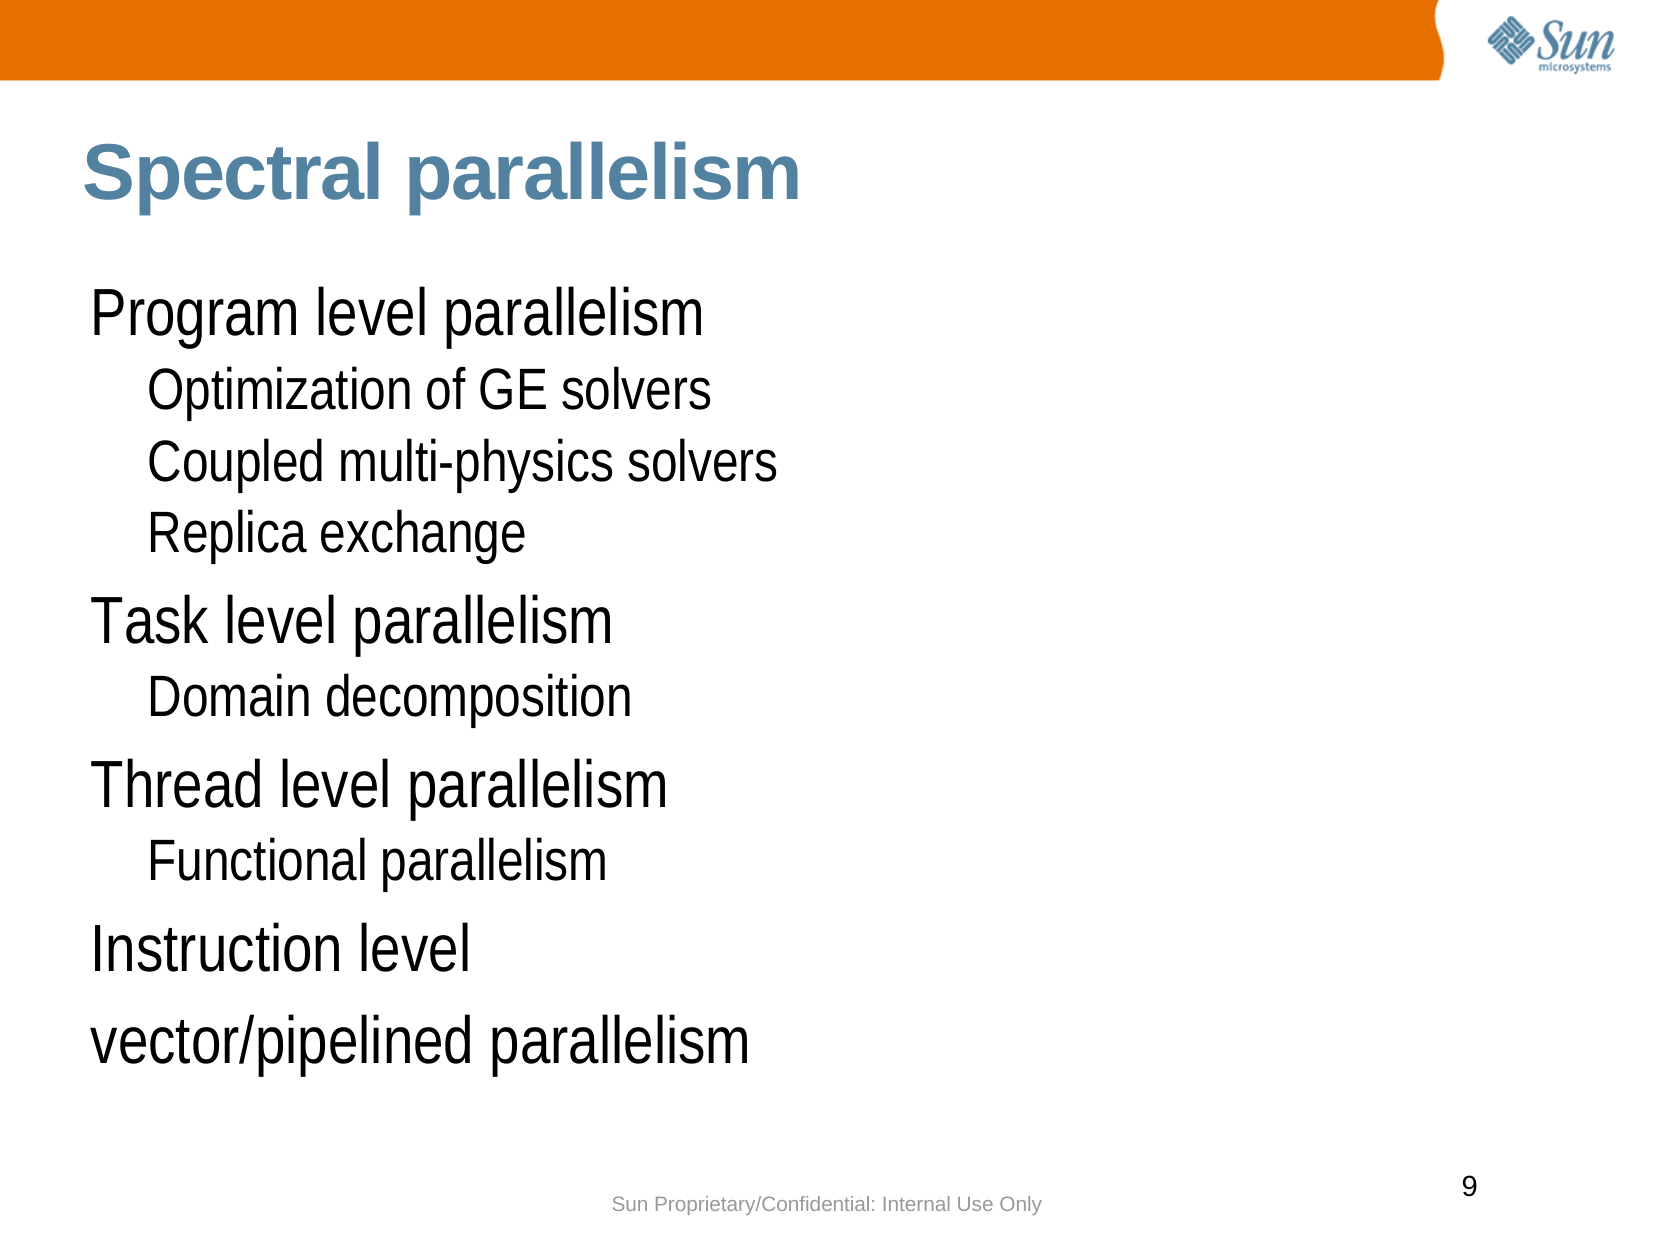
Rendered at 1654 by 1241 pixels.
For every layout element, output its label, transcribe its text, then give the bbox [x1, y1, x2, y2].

list Program level parallelism Optimization of GE solvers Coupled multi-physics solvers Replica exchange Task level parallelism Domain decomposition Thread level parallelism Functional parallelism Instruction level vector/pipelined parallelism [71, 283, 1545, 1121]
title Spectral parallelism [82, 135, 1585, 251]
picture [0, 0, 1654, 83]
